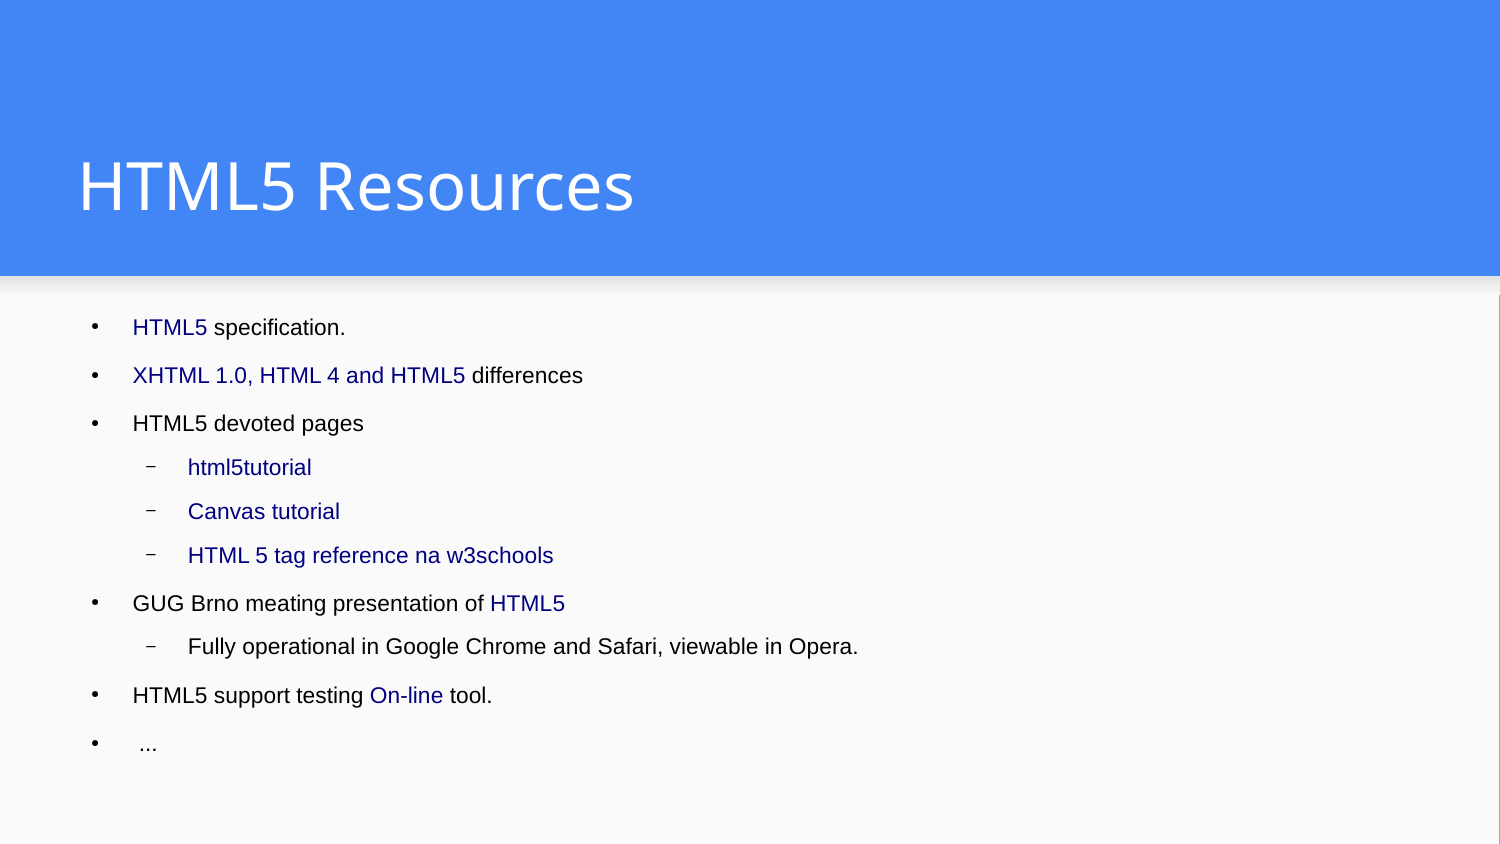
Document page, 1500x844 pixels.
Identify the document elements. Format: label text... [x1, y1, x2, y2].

title HTML5 Resources [77, 121, 1427, 248]
list HTML5 specification. XHTML 1.0, HTML 4 and HTML5 differences HTML5 devoted pages html5tutorial Canvas tutorial HTML 5 tag reference na w3schools GUG Brno meating presentation of HTML5 Fully operational in Google Chrome and Safari, viewable in Opera. HTML5 support testing On-line tool. ... [77, 314, 1427, 760]
